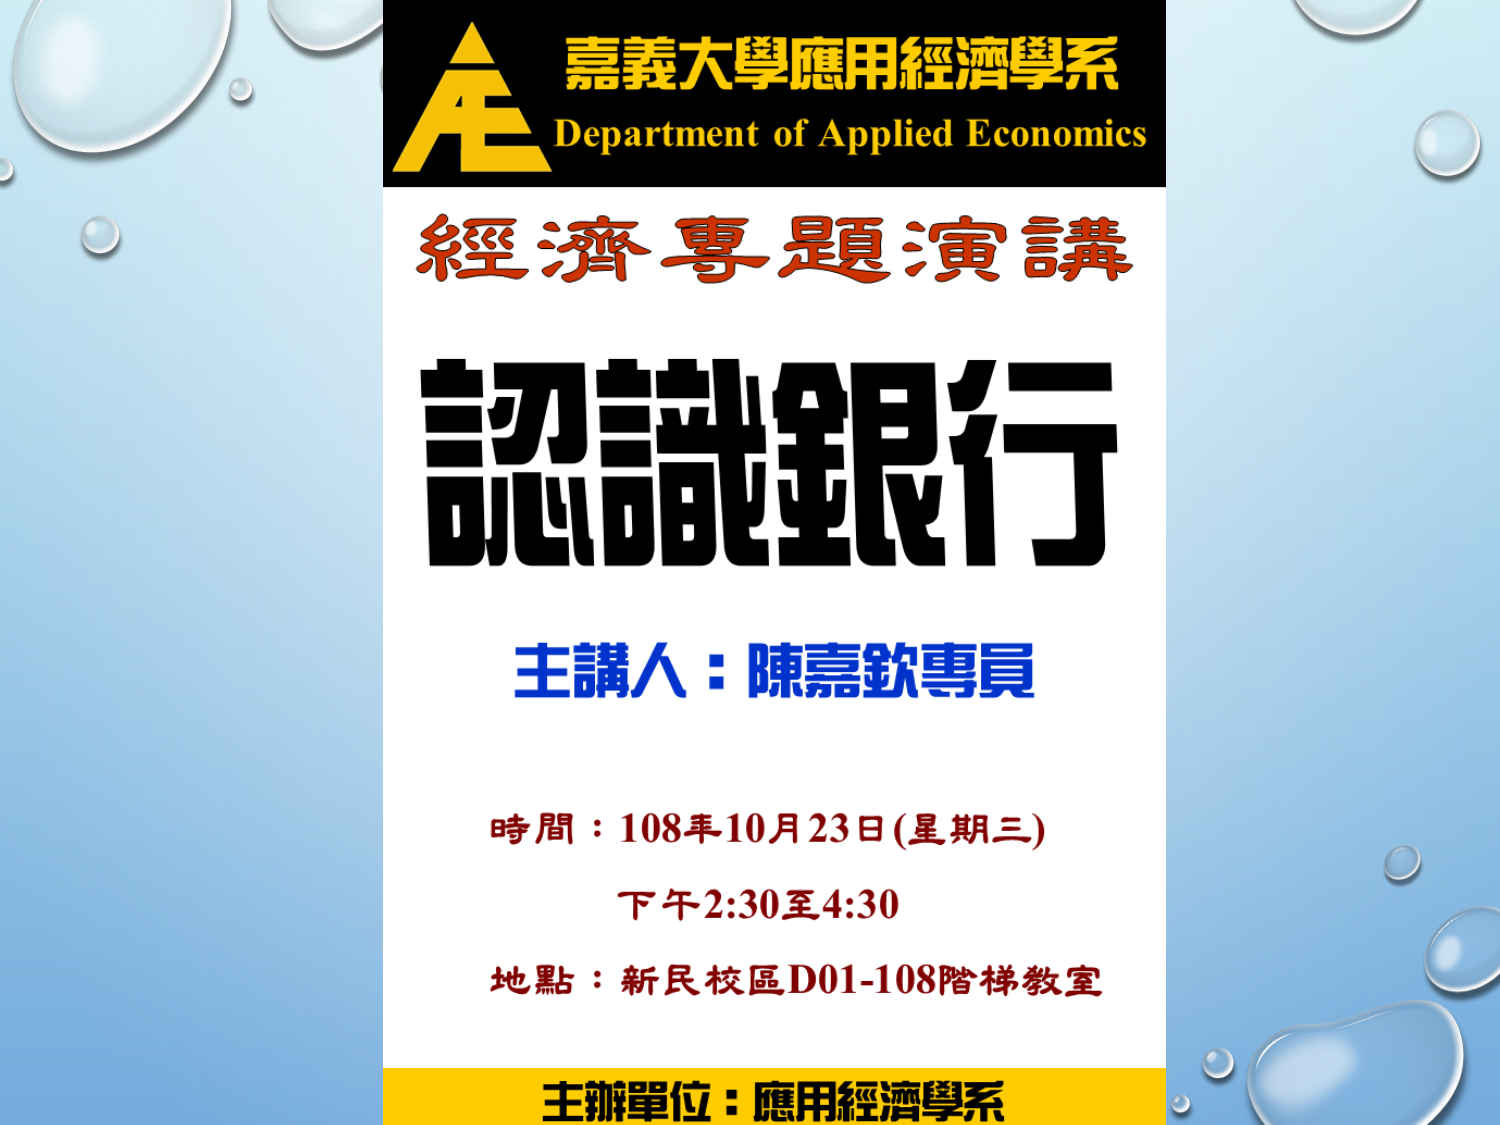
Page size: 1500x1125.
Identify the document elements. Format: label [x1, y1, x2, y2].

picture [383, 0, 1166, 1125]
